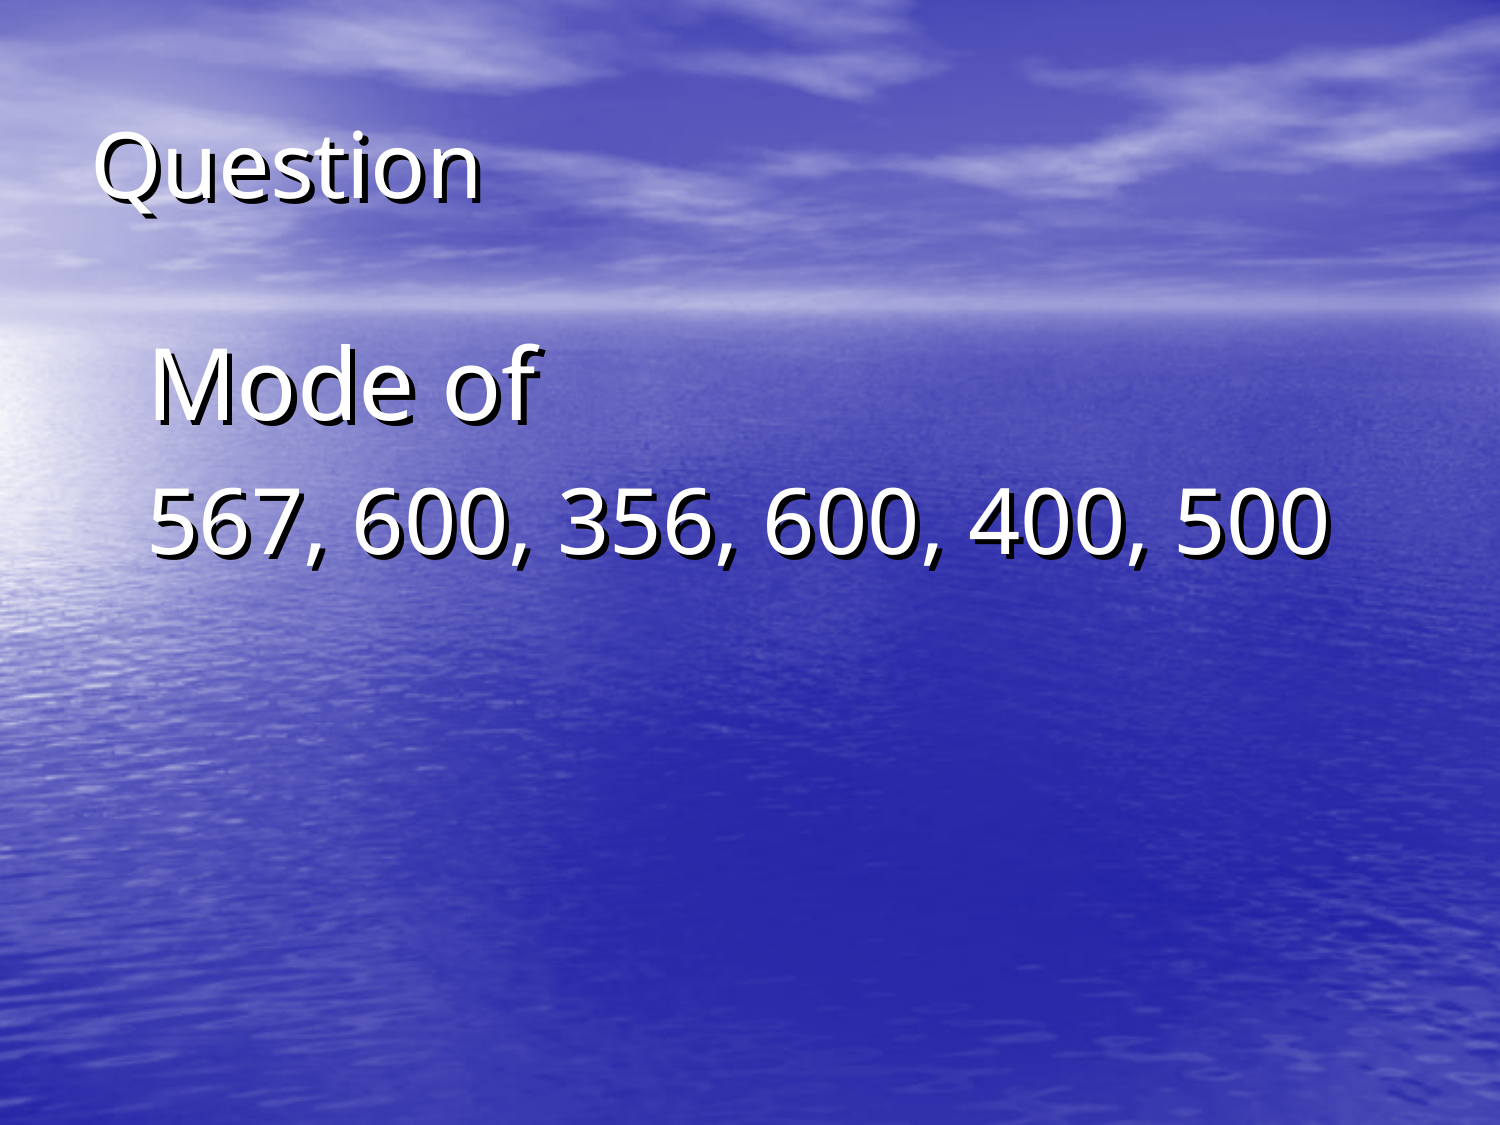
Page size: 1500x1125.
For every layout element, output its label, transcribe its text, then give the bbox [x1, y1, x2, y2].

list Mode of 567, 600, 356, 600, 400, 500 [75, 312, 1426, 988]
picture [0, 0, 1500, 1125]
title Question [75, 47, 1426, 275]
